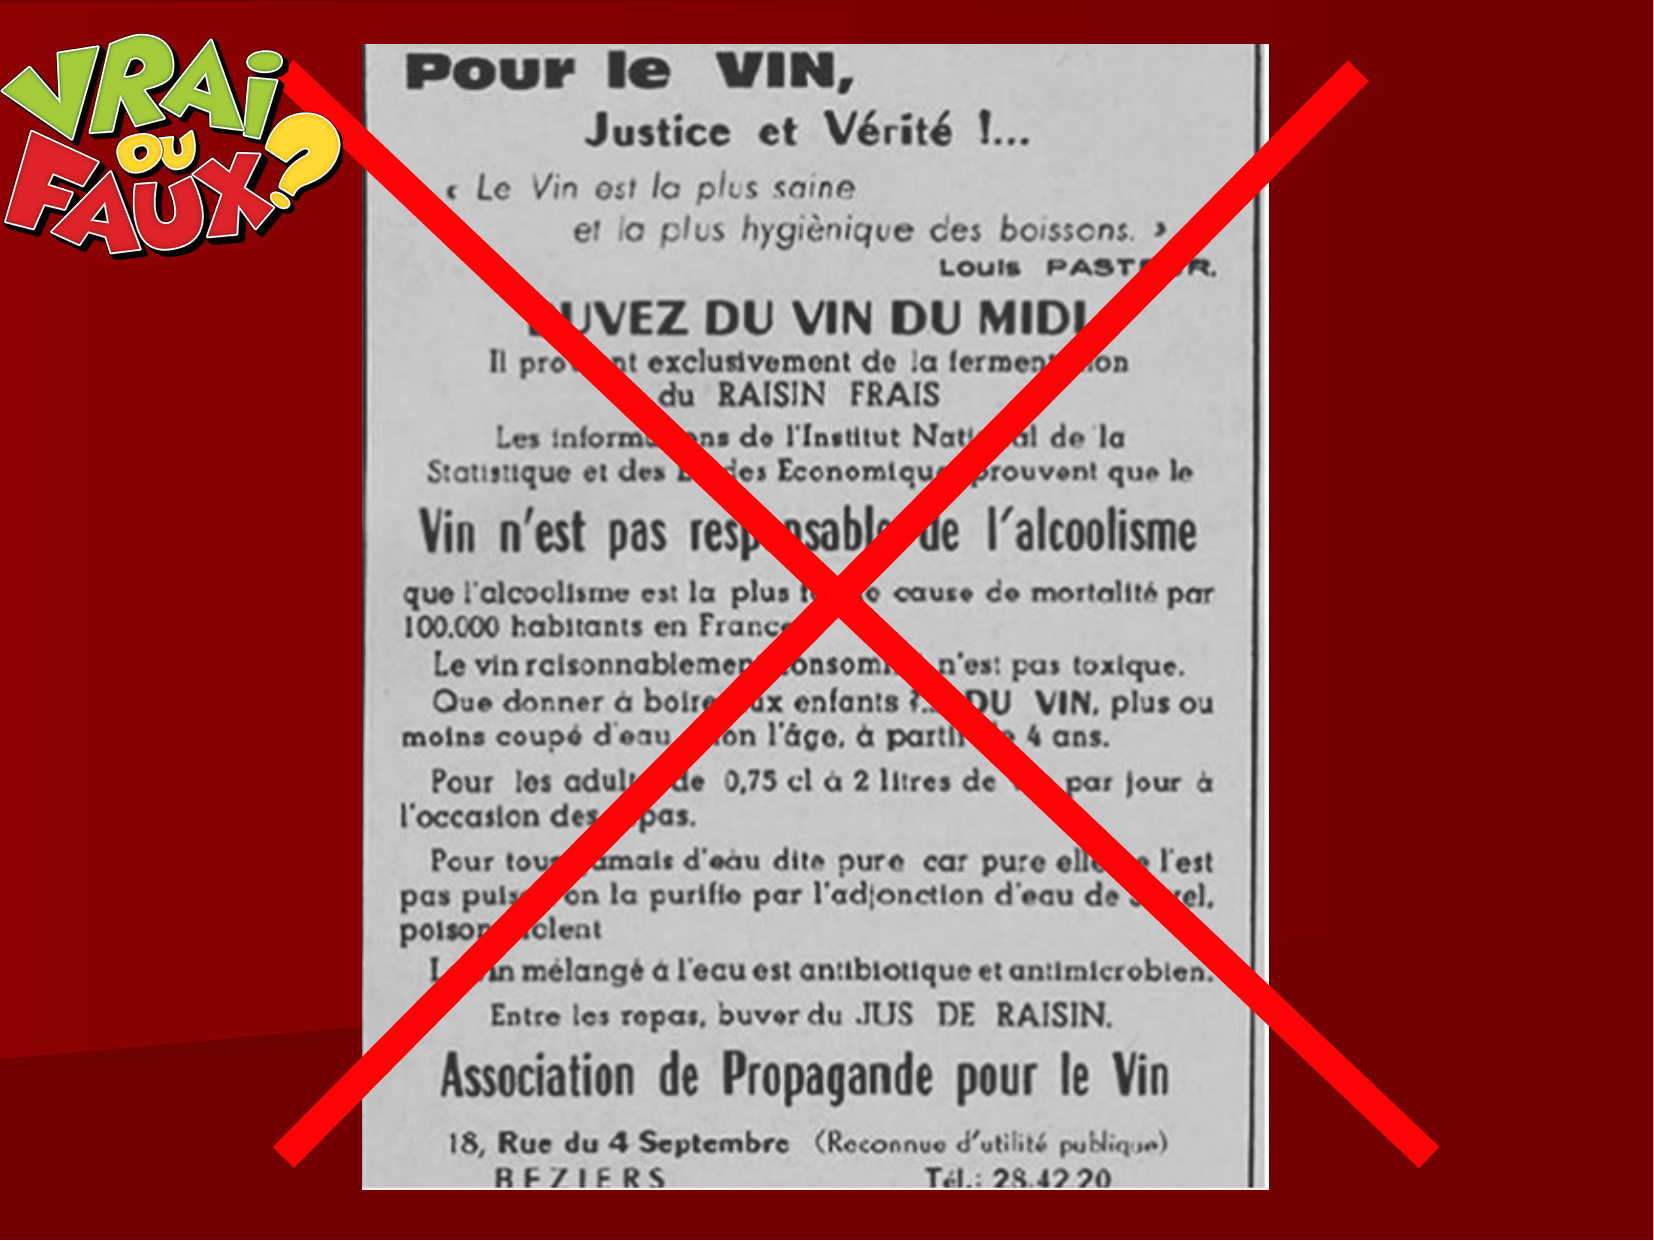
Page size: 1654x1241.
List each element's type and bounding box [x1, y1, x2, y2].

picture [362, 44, 1269, 575]
picture [860, 184, 1269, 984]
picture [0, 33, 343, 260]
picture [362, 167, 816, 1056]
picture [362, 619, 1269, 1191]
